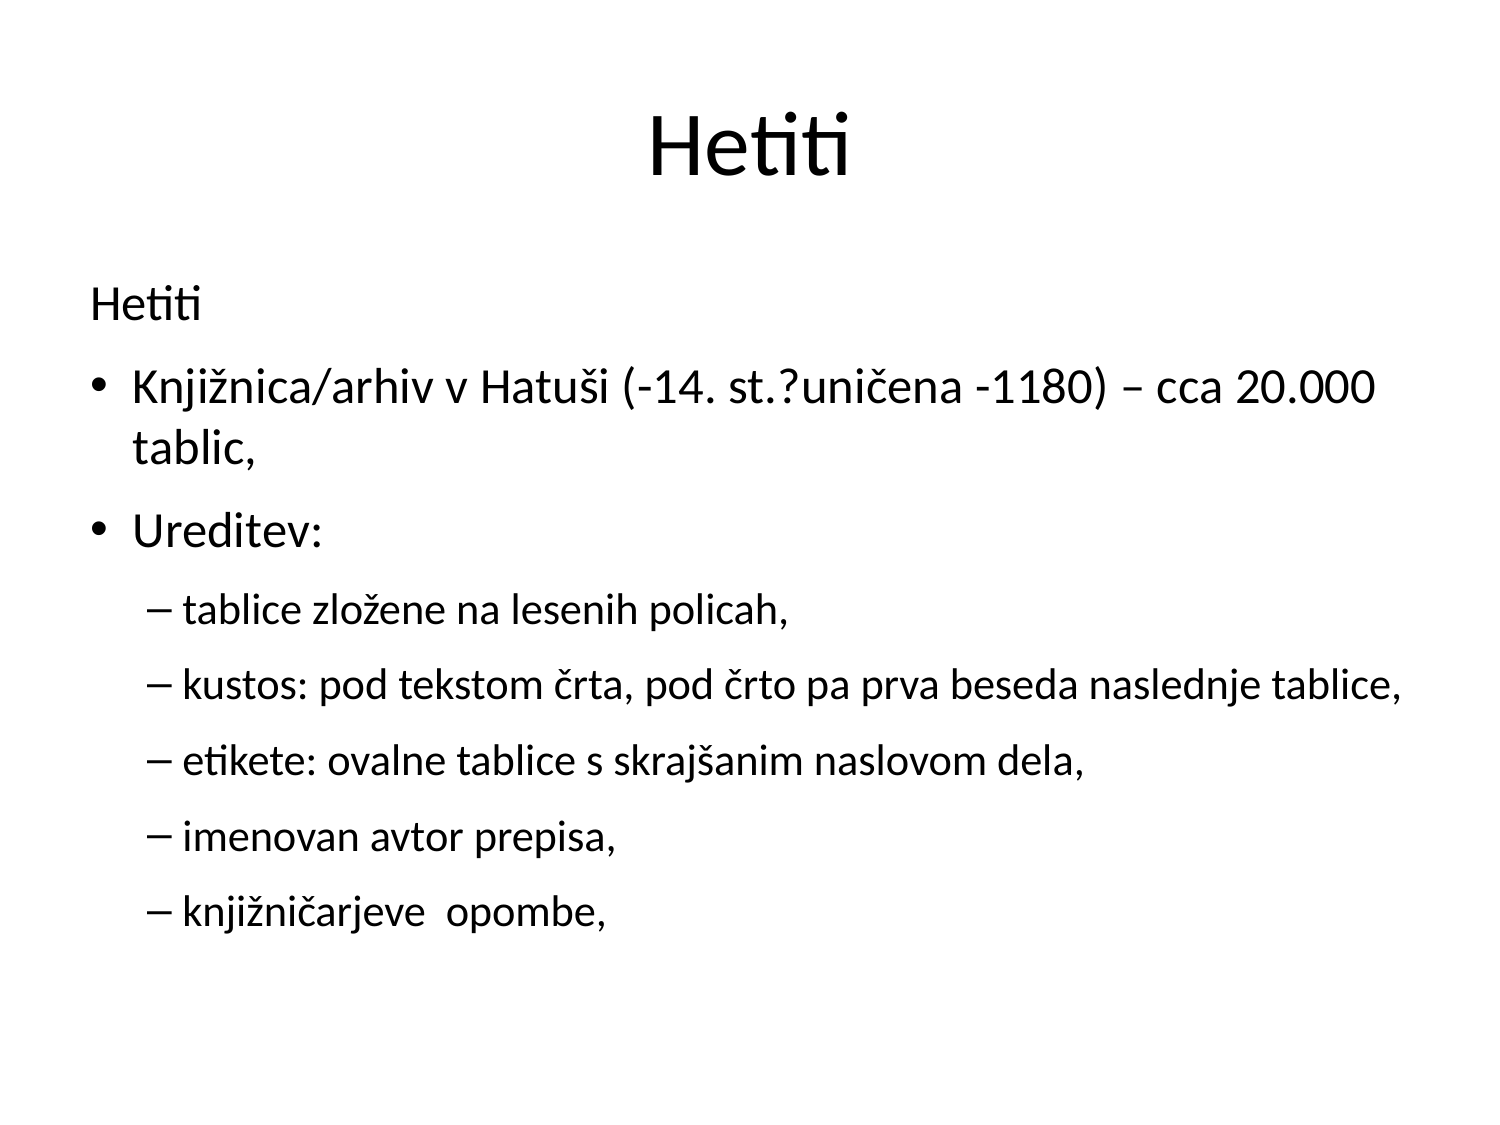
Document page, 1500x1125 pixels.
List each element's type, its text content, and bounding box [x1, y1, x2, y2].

list Hetiti Knjižnica/arhiv v Hatuši (-14. st.?uničena -1180) – cca 20.000 tablic, Ureditev: tablice zložene na lesenih policah, kustos: pod tekstom črta, pod črto pa prva beseda naslednje tablice, etikete: ovalne tablice s skrajšanim naslovom dela, imenovan avtor prepisa, knjižničarjeve opombe, [75, 262, 1425, 1005]
title Hetiti [75, 45, 1425, 233]
